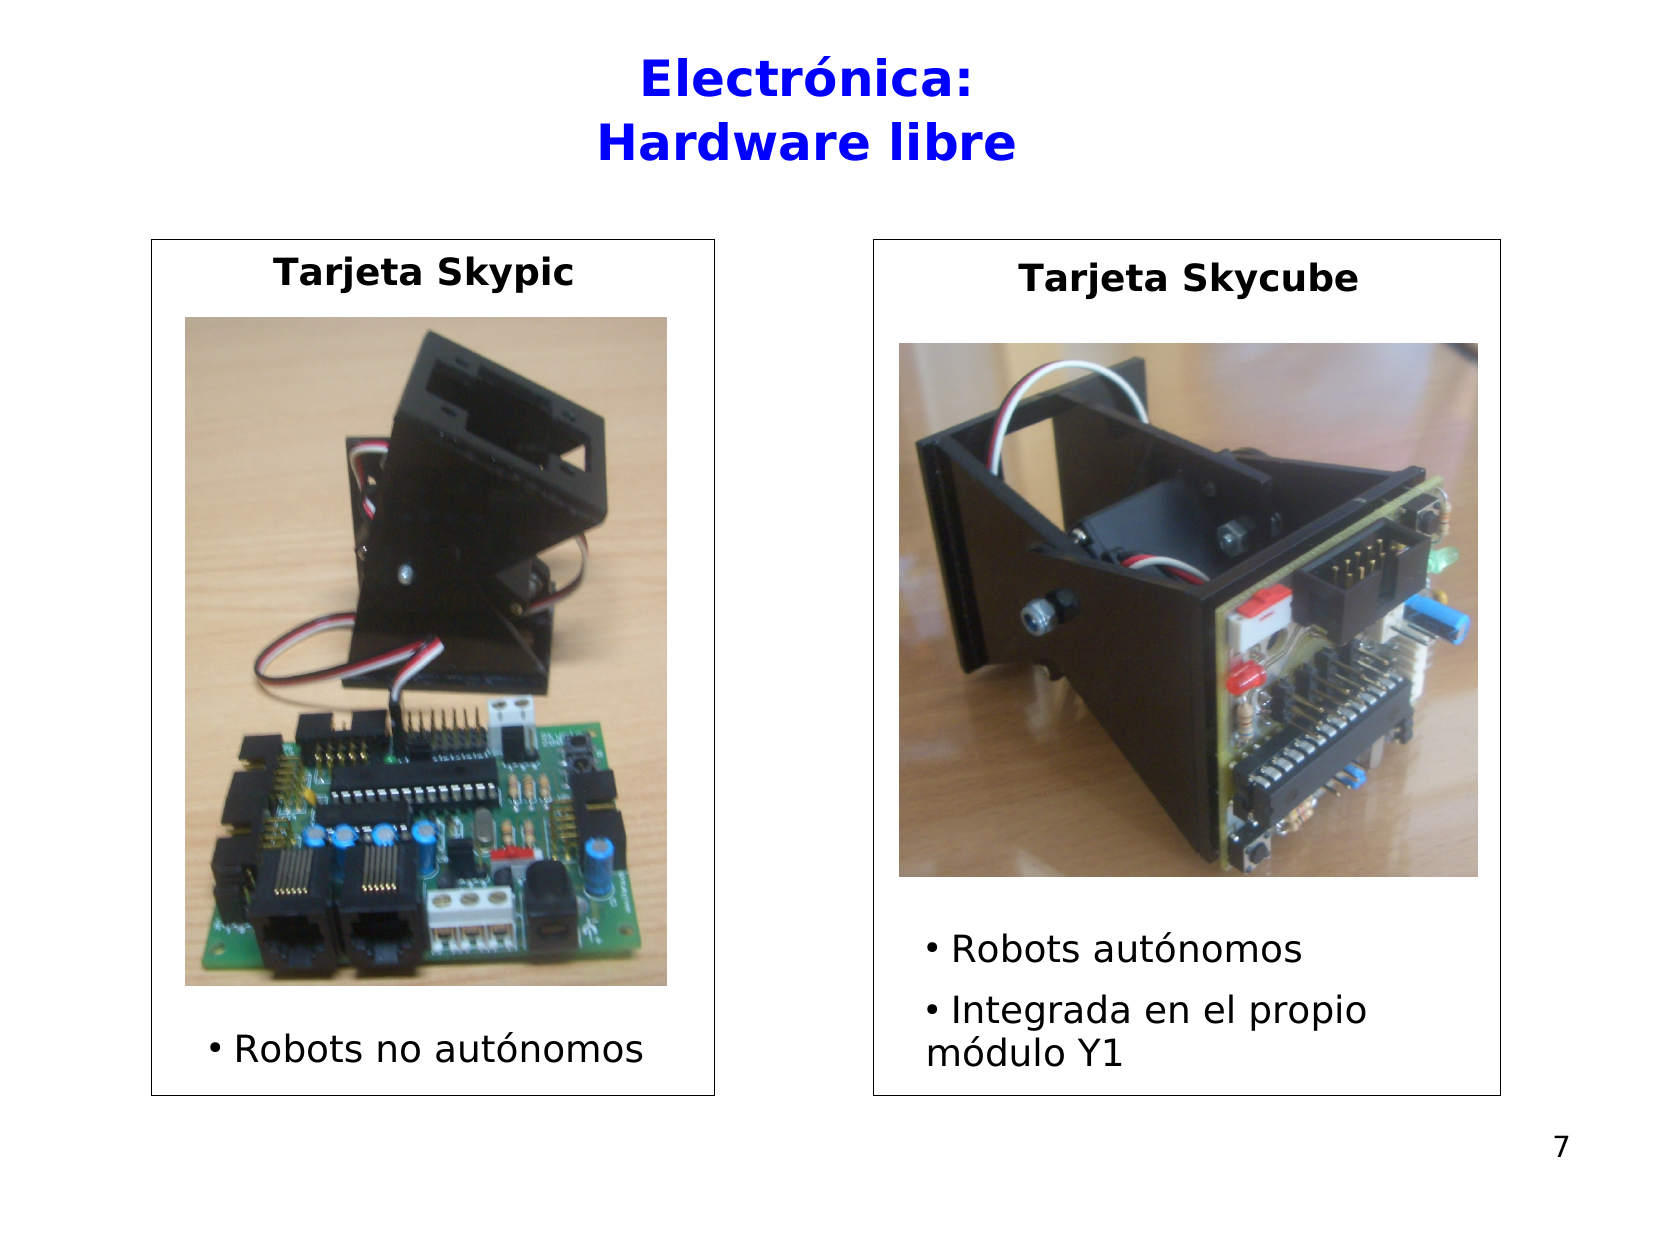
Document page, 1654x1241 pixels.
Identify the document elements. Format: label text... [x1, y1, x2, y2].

picture [899, 343, 1478, 877]
text_box Tarjeta Skypic [245, 243, 629, 302]
text_box Robots autónomos Integrada en el propio módulo Y1 [910, 920, 1397, 1084]
text_box Robots no autónomos [193, 1020, 680, 1079]
picture [185, 317, 667, 986]
text_box Tarjeta Skycube [990, 249, 1376, 309]
text_box Electrónica: Hardware libre [581, 42, 1033, 180]
